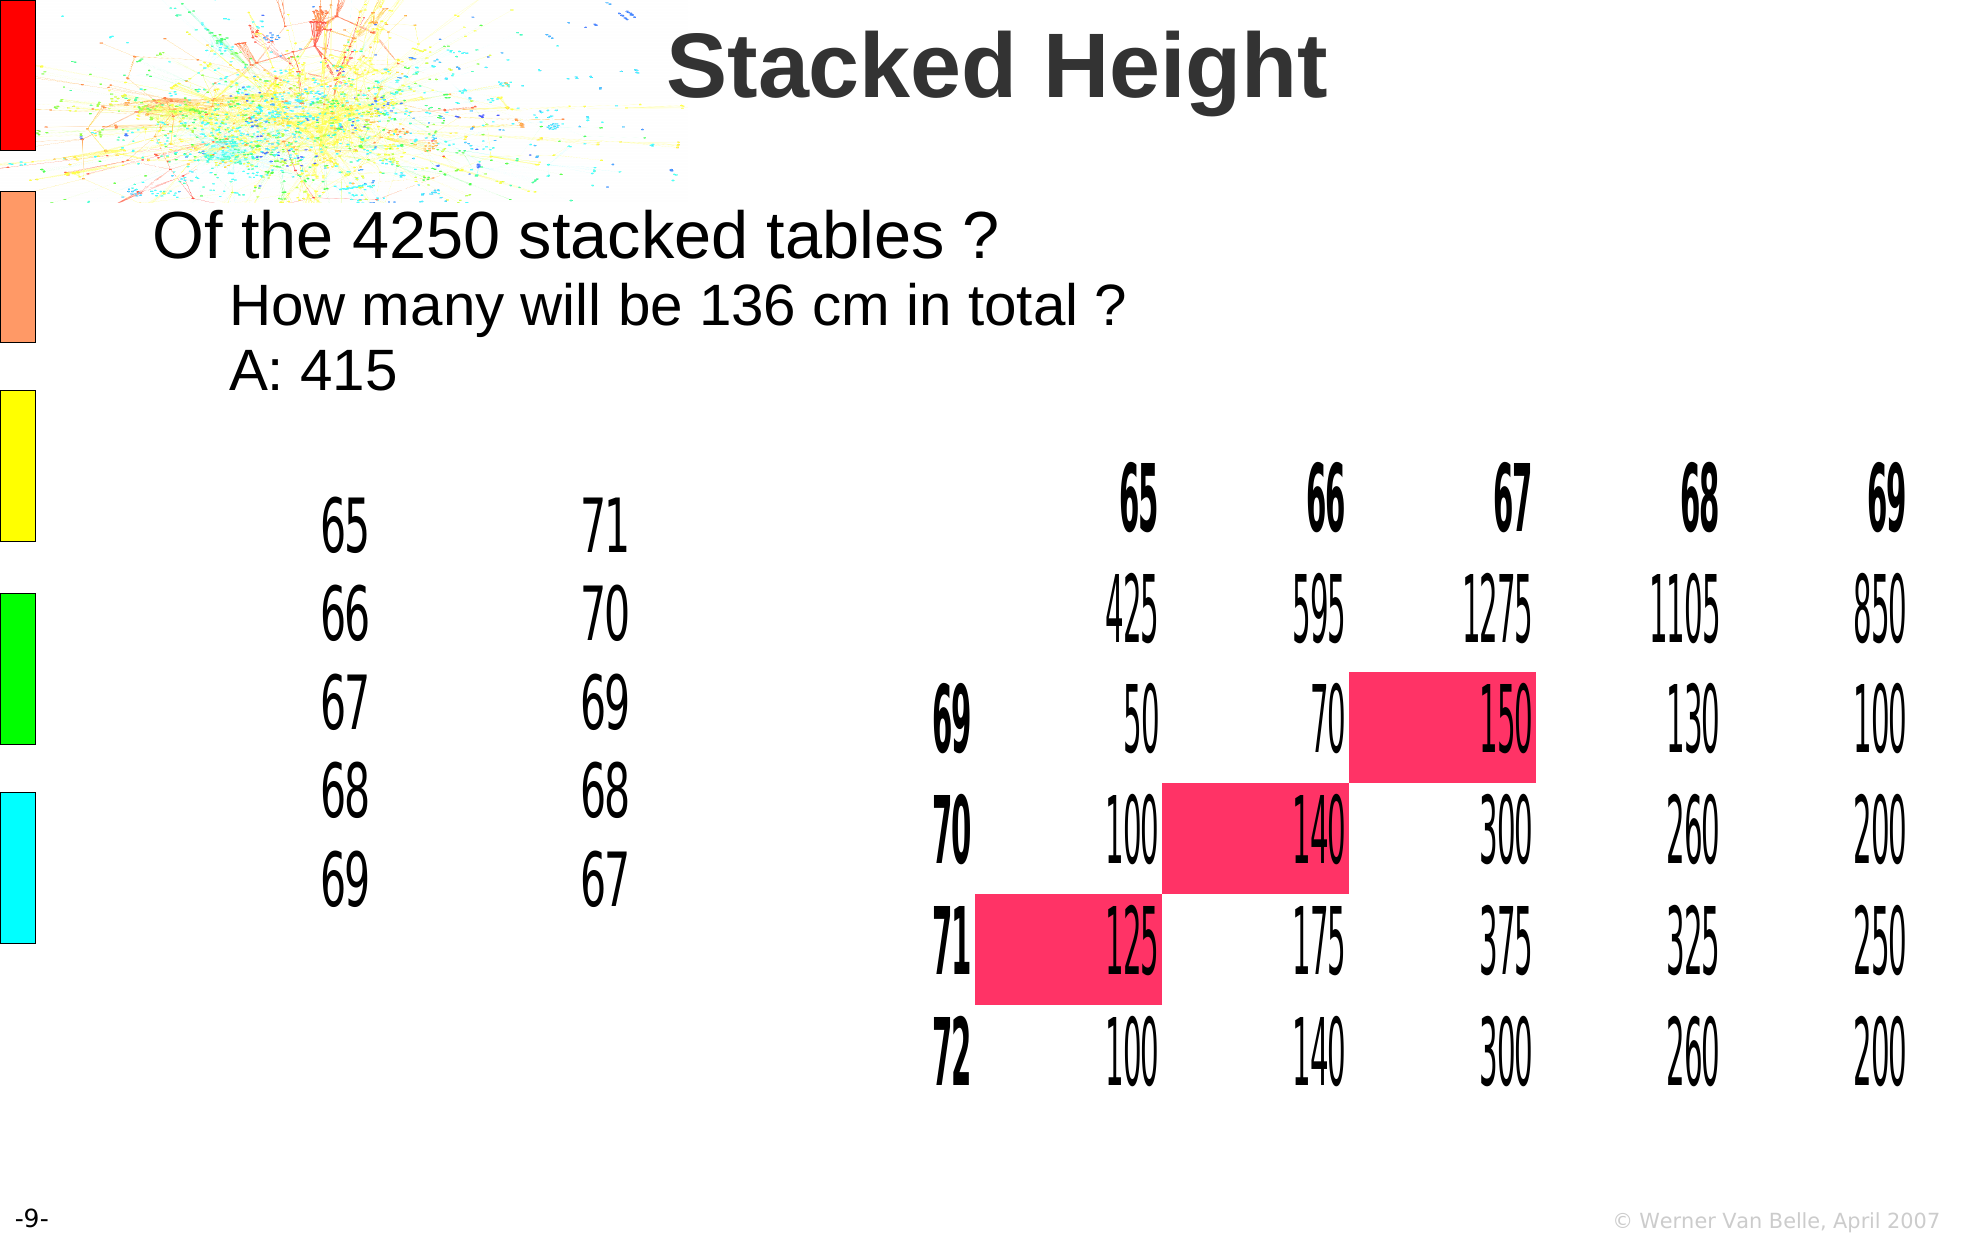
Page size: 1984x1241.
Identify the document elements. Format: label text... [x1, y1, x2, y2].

list Of the 4250 stacked tables ? How many will be 136 cm in total ? A: 415 [134, 197, 1935, 1152]
chart [787, 450, 1913, 1126]
chart [112, 487, 638, 938]
title Stacked Height [150, 7, 1845, 125]
